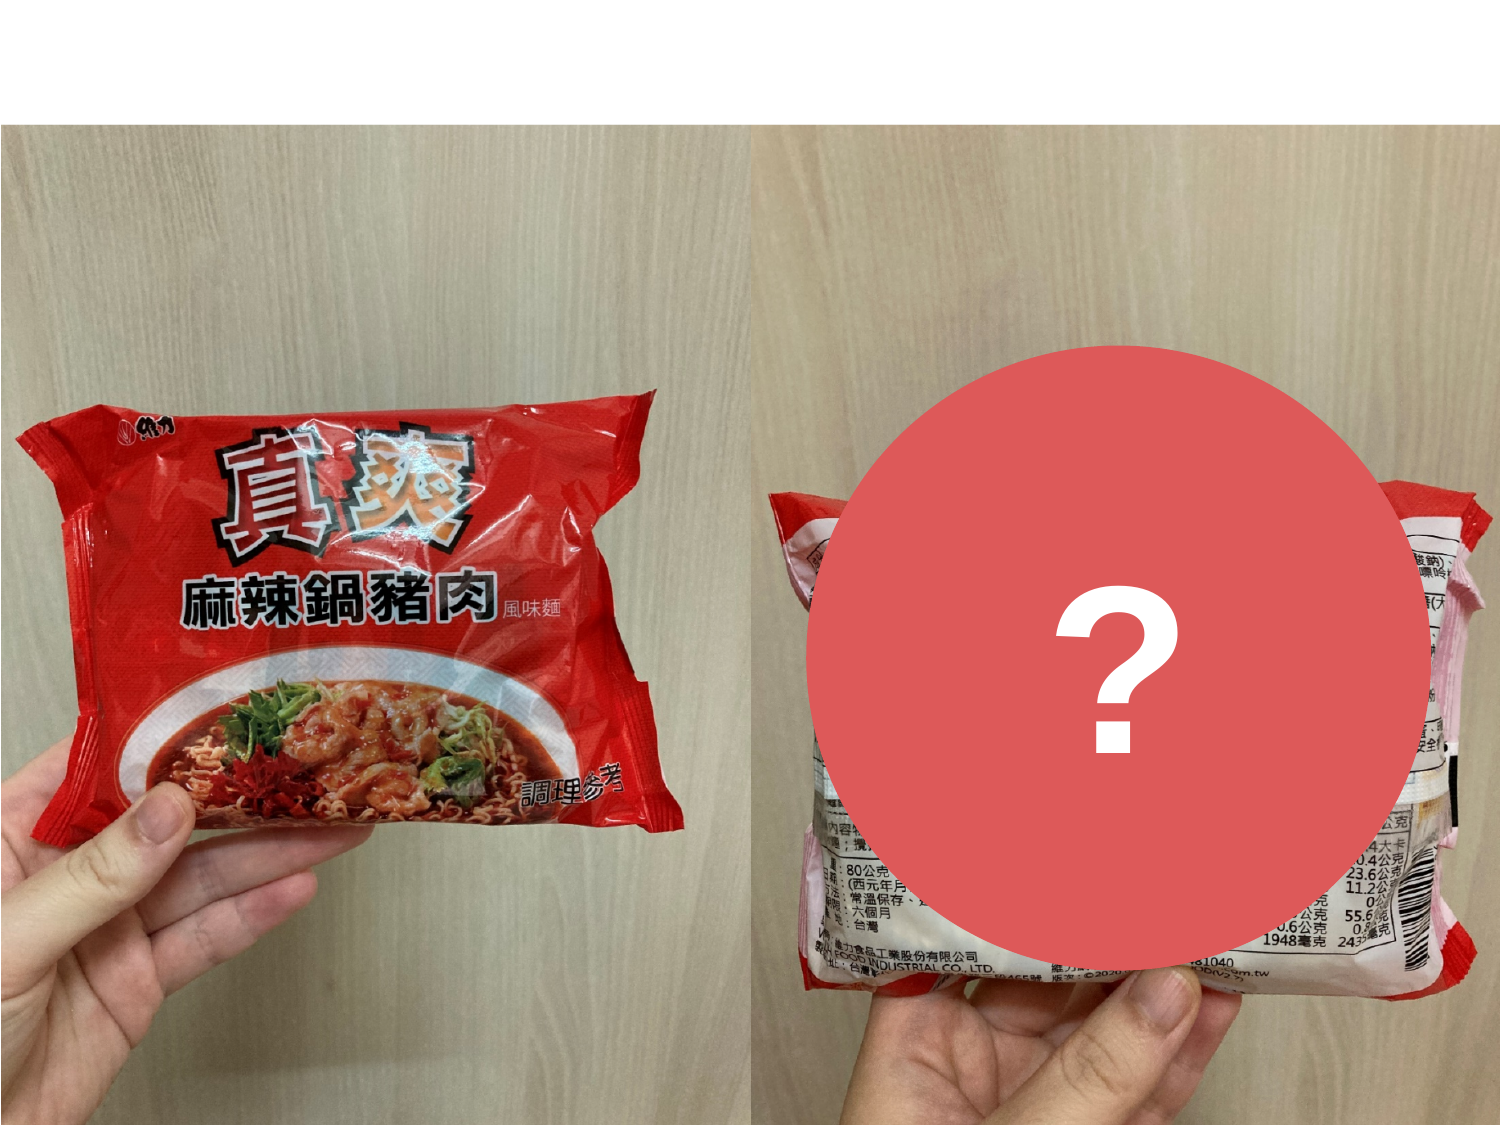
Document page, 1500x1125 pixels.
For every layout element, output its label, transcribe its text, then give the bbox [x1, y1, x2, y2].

text_box ? [806, 345, 1432, 971]
picture [0, 125, 1500, 1125]
